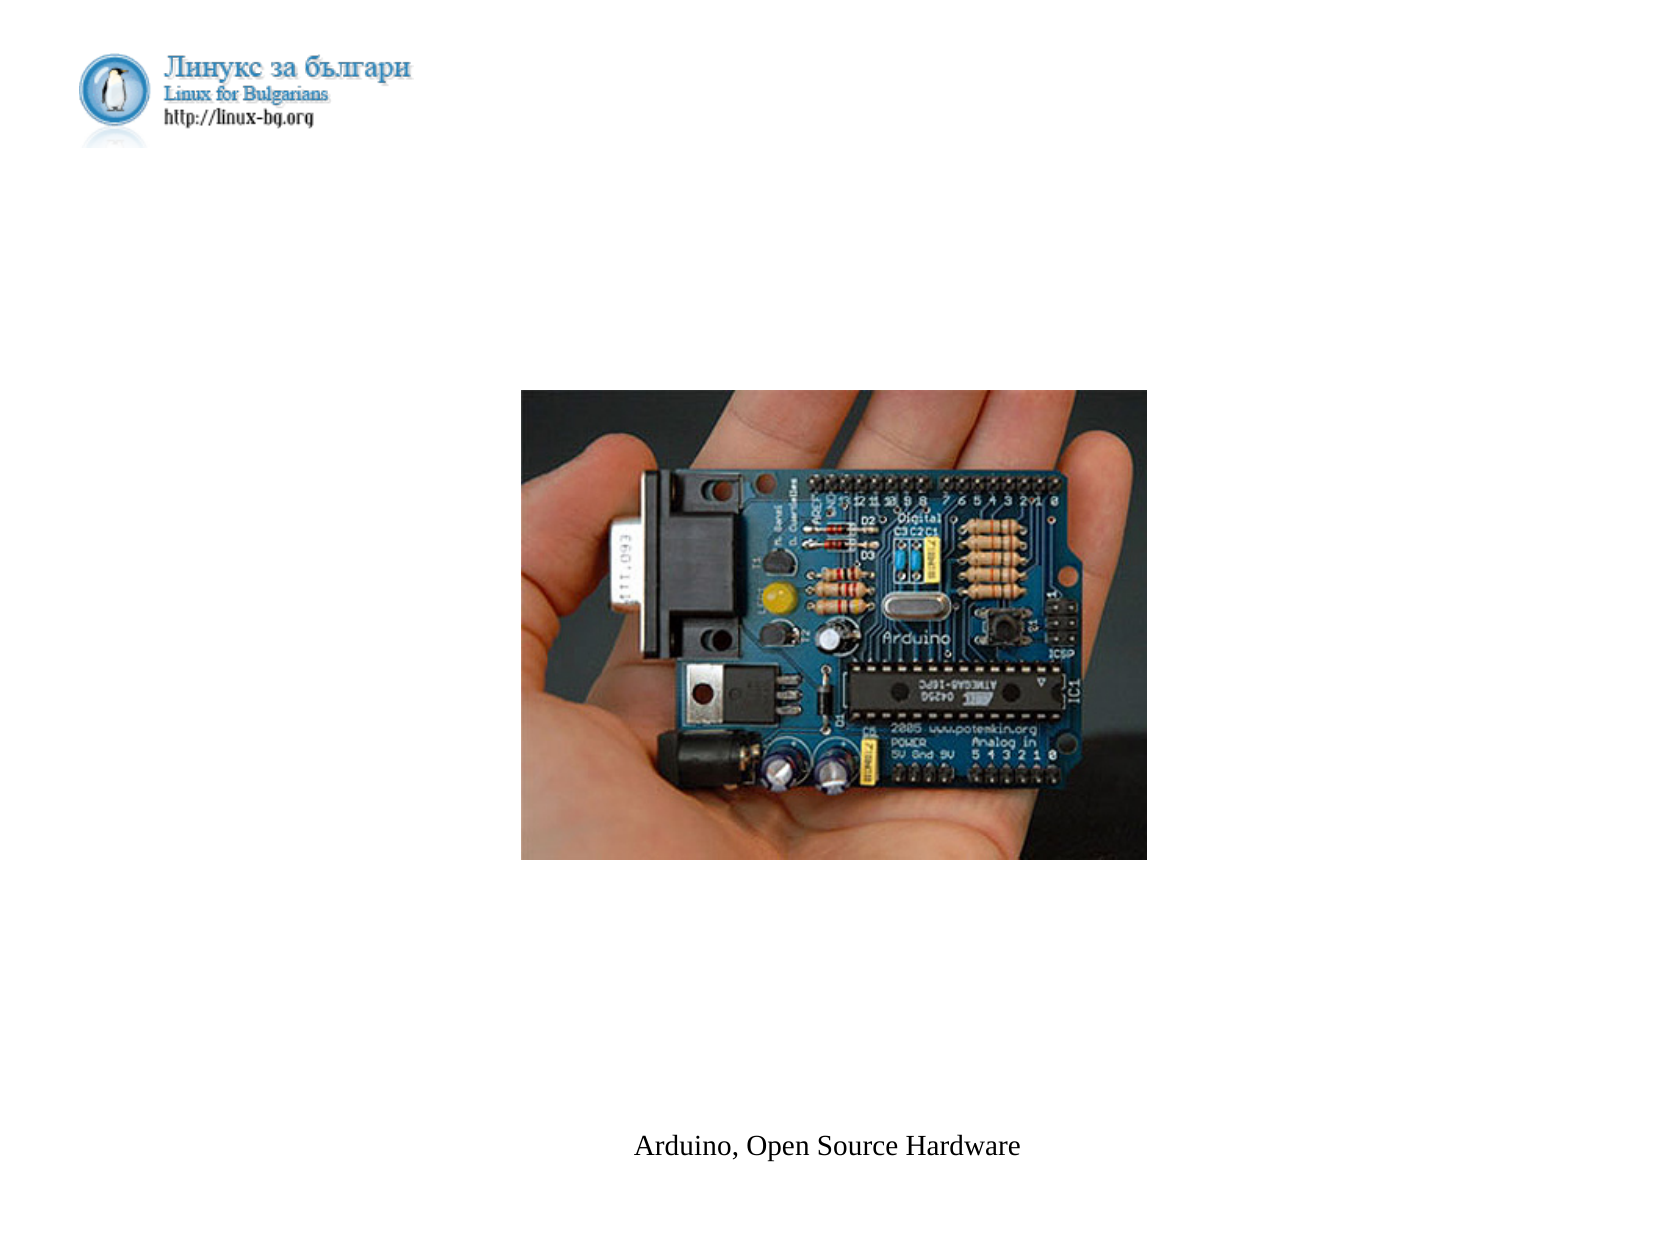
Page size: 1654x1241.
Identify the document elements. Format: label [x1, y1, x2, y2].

picture [79, 53, 414, 148]
picture [521, 390, 1147, 860]
